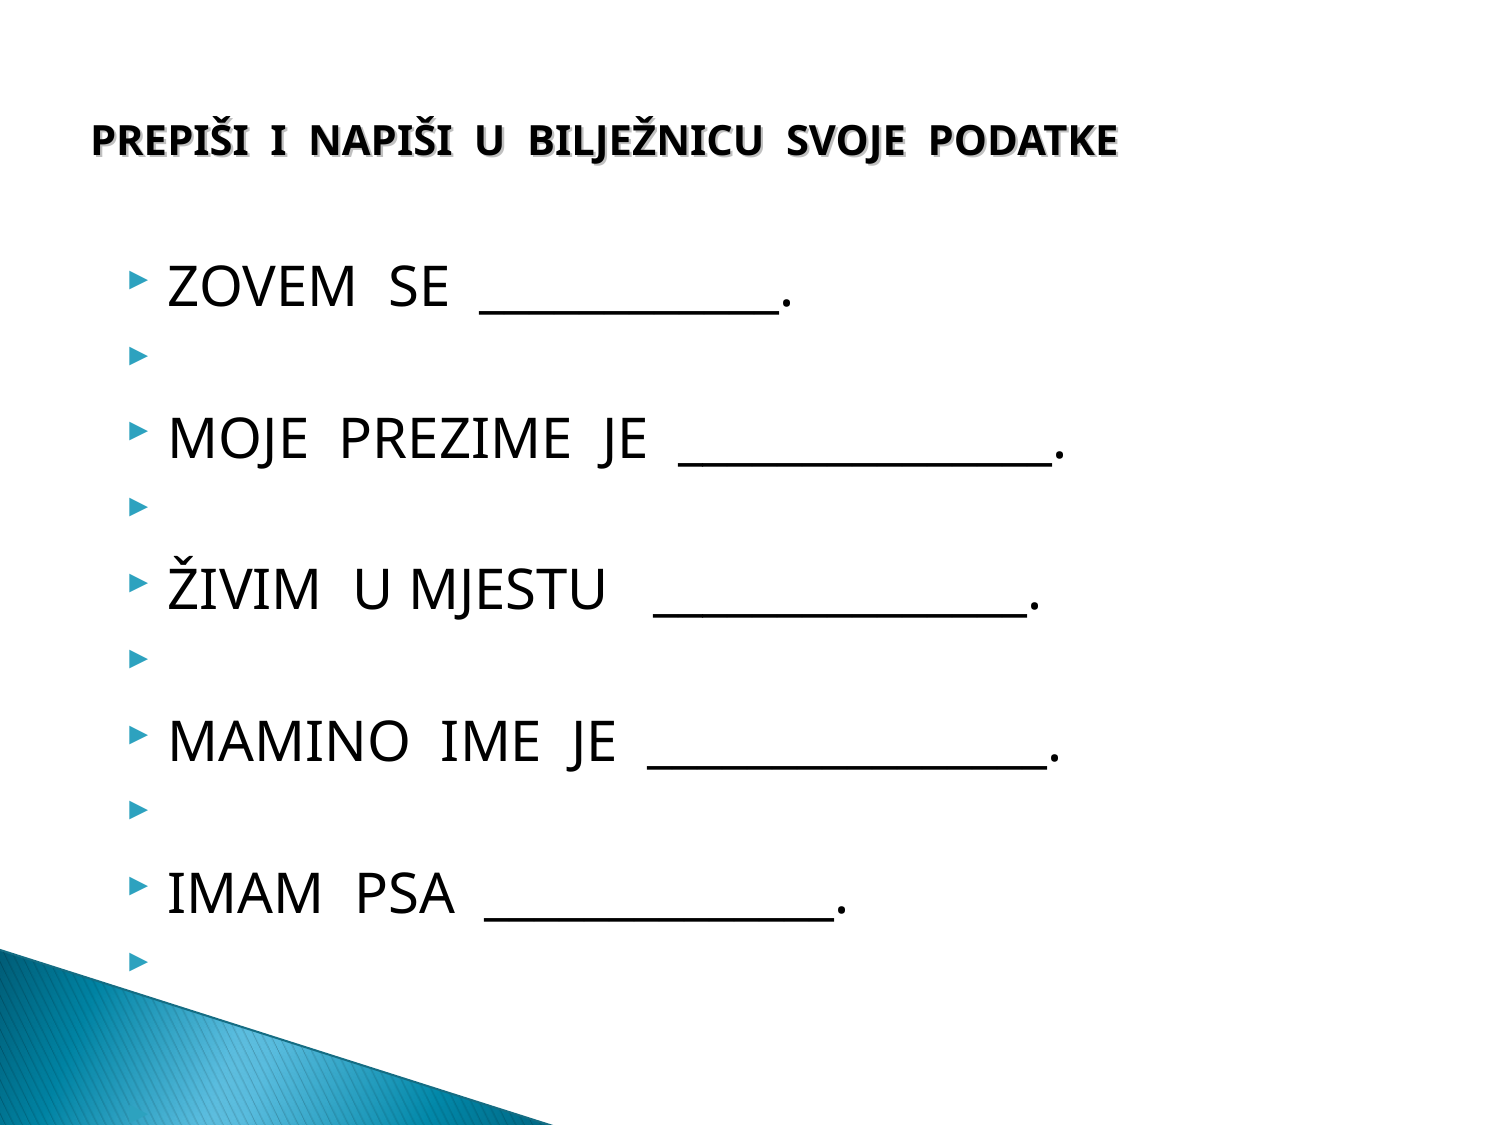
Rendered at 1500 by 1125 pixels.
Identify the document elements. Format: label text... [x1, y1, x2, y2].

title PREPIŠI I NAPIŠI U BILJEŽNICU SVOJE PODATKE [75, 45, 1426, 233]
list ZOVEM SE ____________. MOJE PREZIME JE _______________. ŽIVIM U MJESTU _______________. MAMINO IME JE ________________. IMAM PSA ______________. [75, 243, 1426, 986]
